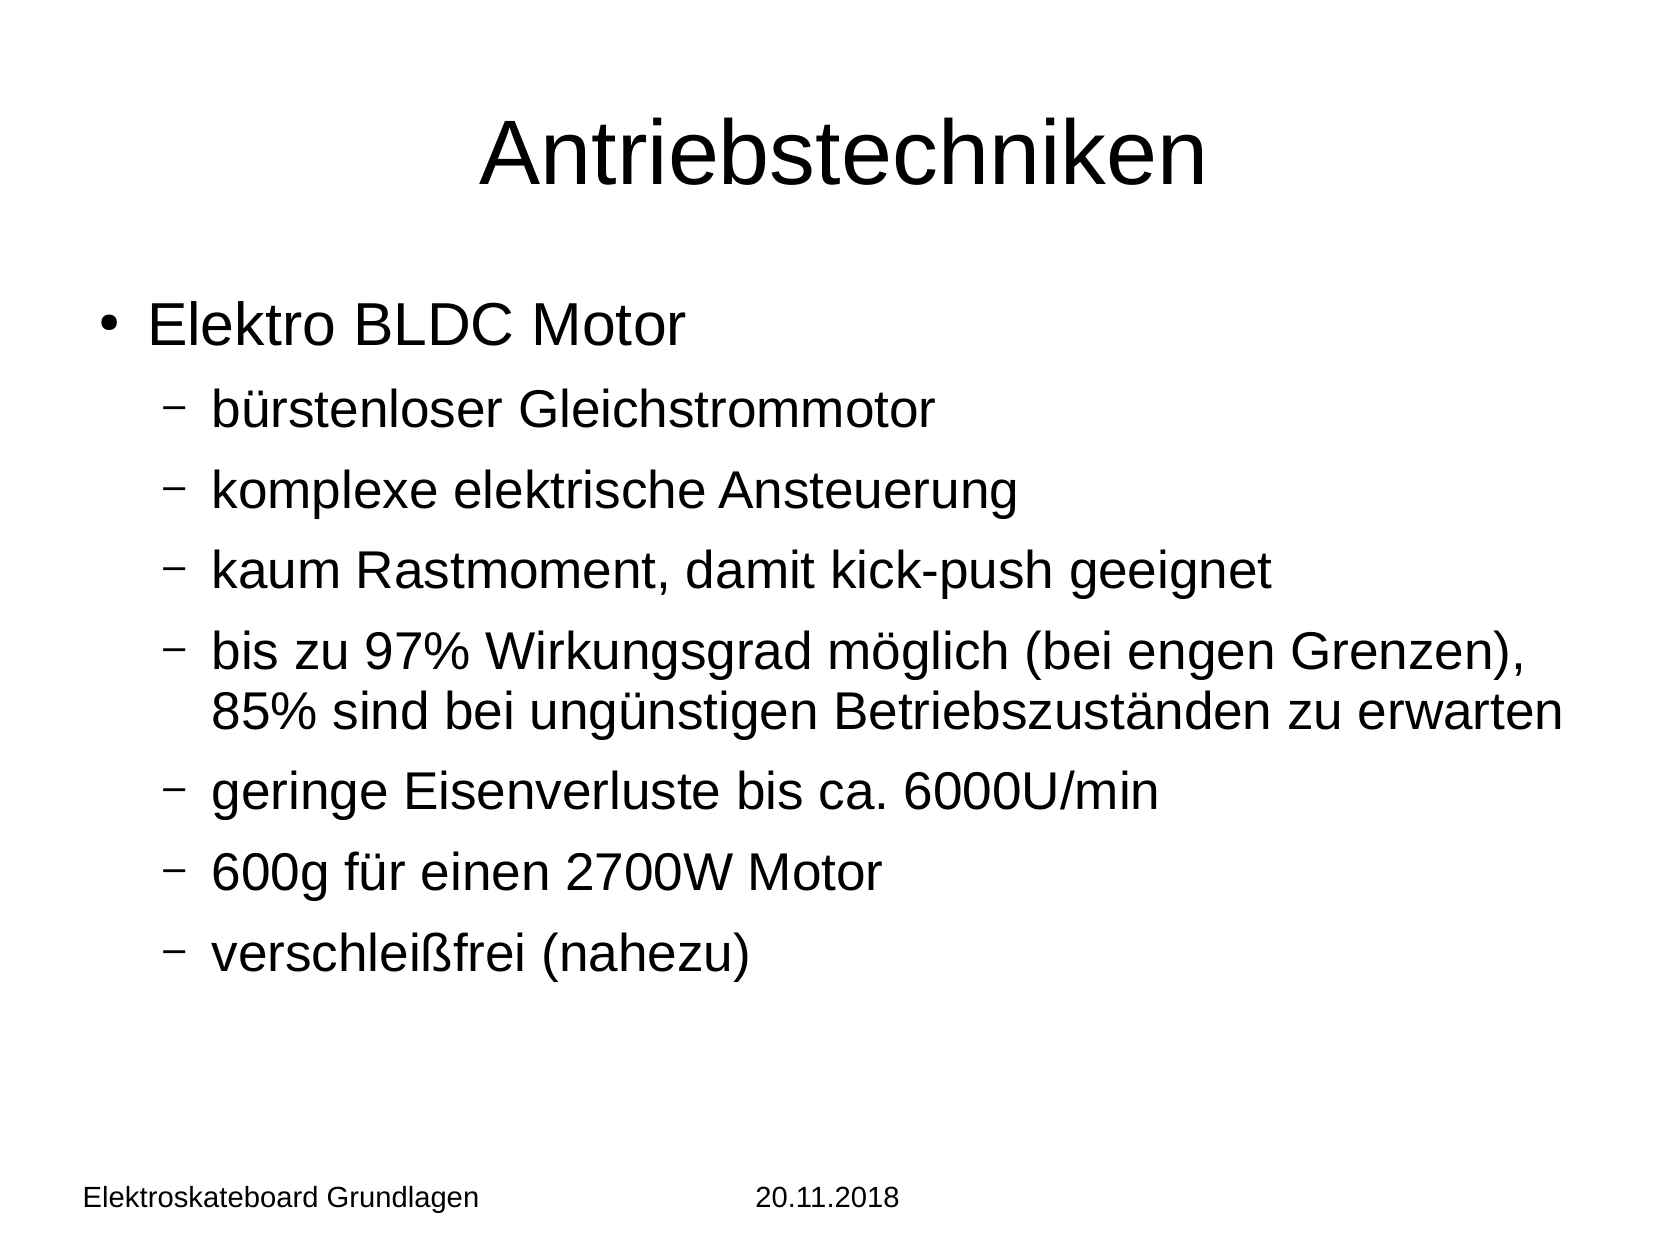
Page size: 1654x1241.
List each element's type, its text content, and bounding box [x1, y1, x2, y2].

title Antriebstechniken [82, 49, 1571, 257]
list Elektro BLDC Motor bürstenloser Gleichstrommotor komplexe elektrische Ansteuerung kaum Rastmoment, damit kick-push geeignet bis zu 97% Wirkungsgrad möglich (bei engen Grenzen), 85% sind bei ungünstigen Betriebszuständen zu erwarten geringe Eisenverluste bis ca. 6000U/min 600g für einen 2700W Motor verschleißfrei (nahezu) [82, 290, 1571, 1010]
